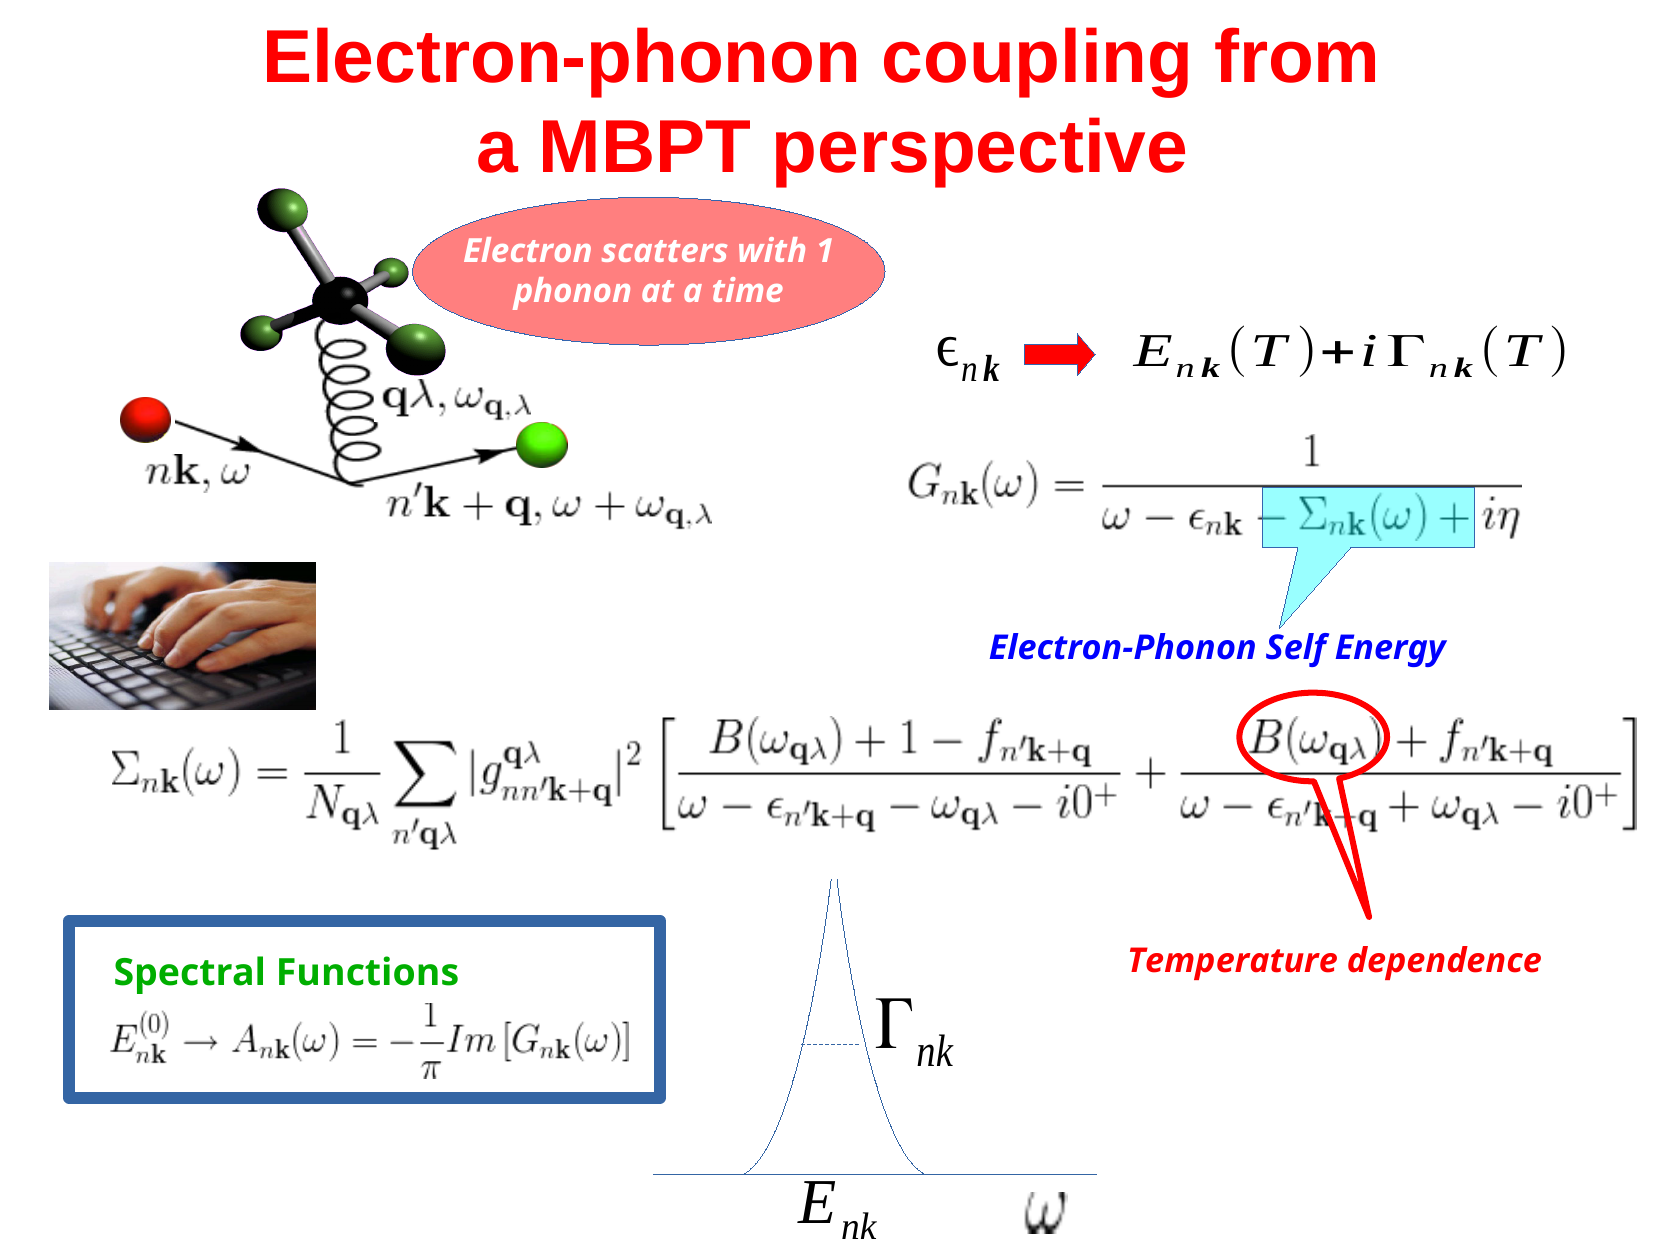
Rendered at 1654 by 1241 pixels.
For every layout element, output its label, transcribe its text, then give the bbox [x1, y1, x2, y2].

text_box Electron scatters with 1 phonon at a time [412, 222, 886, 329]
text_box Temperature dependence [1112, 931, 1644, 998]
picture [898, 434, 1522, 541]
picture [1004, 1192, 1068, 1234]
text_box [472, 197, 825, 222]
picture [128, 188, 712, 531]
chart [1125, 323, 1576, 384]
picture [120, 397, 171, 443]
chart [930, 334, 1006, 391]
picture [98, 1003, 629, 1079]
chart [789, 1166, 885, 1241]
text_box Spectral Functions [98, 938, 572, 1003]
picture [1343, 716, 1637, 852]
text_box [1024, 333, 1096, 376]
text_box Electron-phonon coupling from a MBPT perspective [0, 0, 1654, 195]
text_box Electron-Phonon Self Energy [974, 618, 1595, 685]
picture [49, 562, 316, 710]
picture [112, 716, 1338, 852]
picture [1243, 716, 1383, 852]
chart [866, 995, 962, 1077]
text_box [1262, 487, 1475, 629]
text_box [501, 329, 796, 346]
